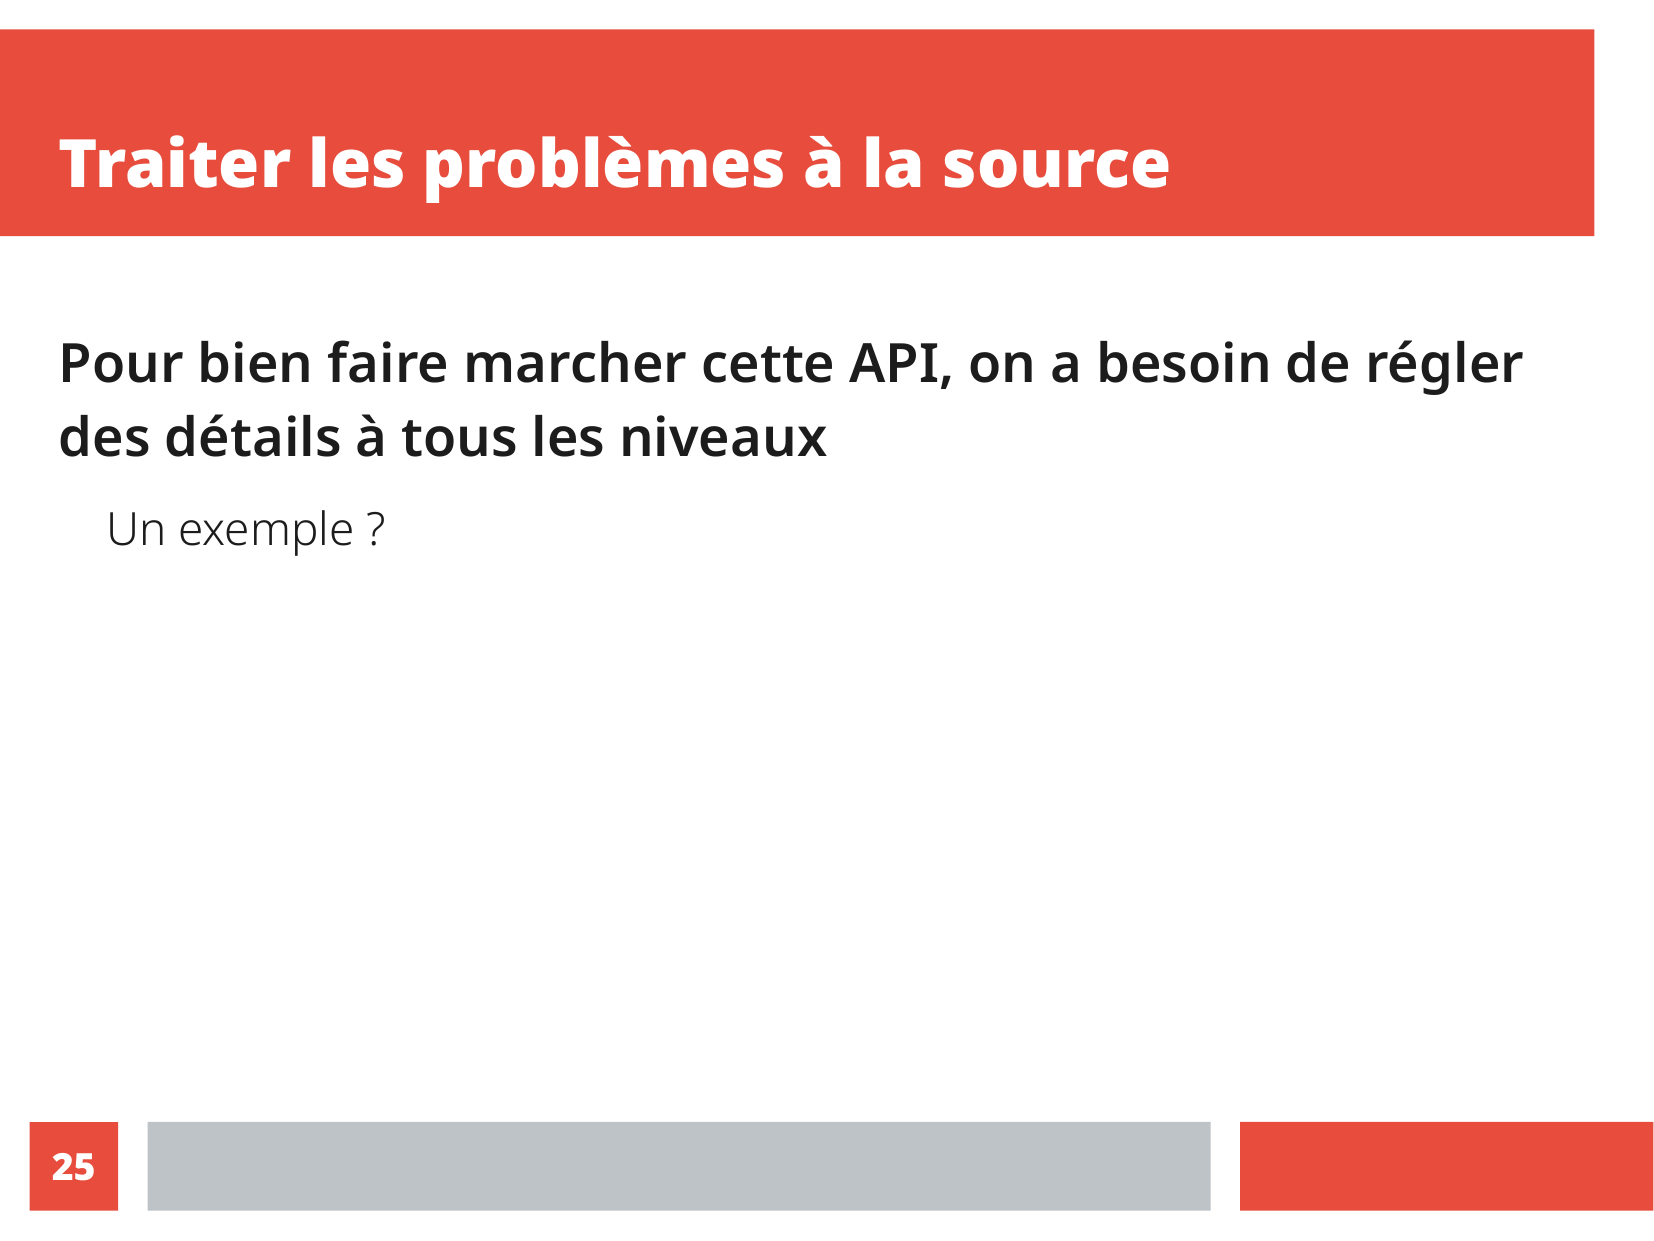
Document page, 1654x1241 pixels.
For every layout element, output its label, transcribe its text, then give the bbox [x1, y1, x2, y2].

title Traiter les problèmes à la source [59, 59, 1595, 207]
list Pour bien faire marcher cette API, on a besoin de régler des détails à tous les niveaux Un exemple ? [59, 324, 1565, 1093]
